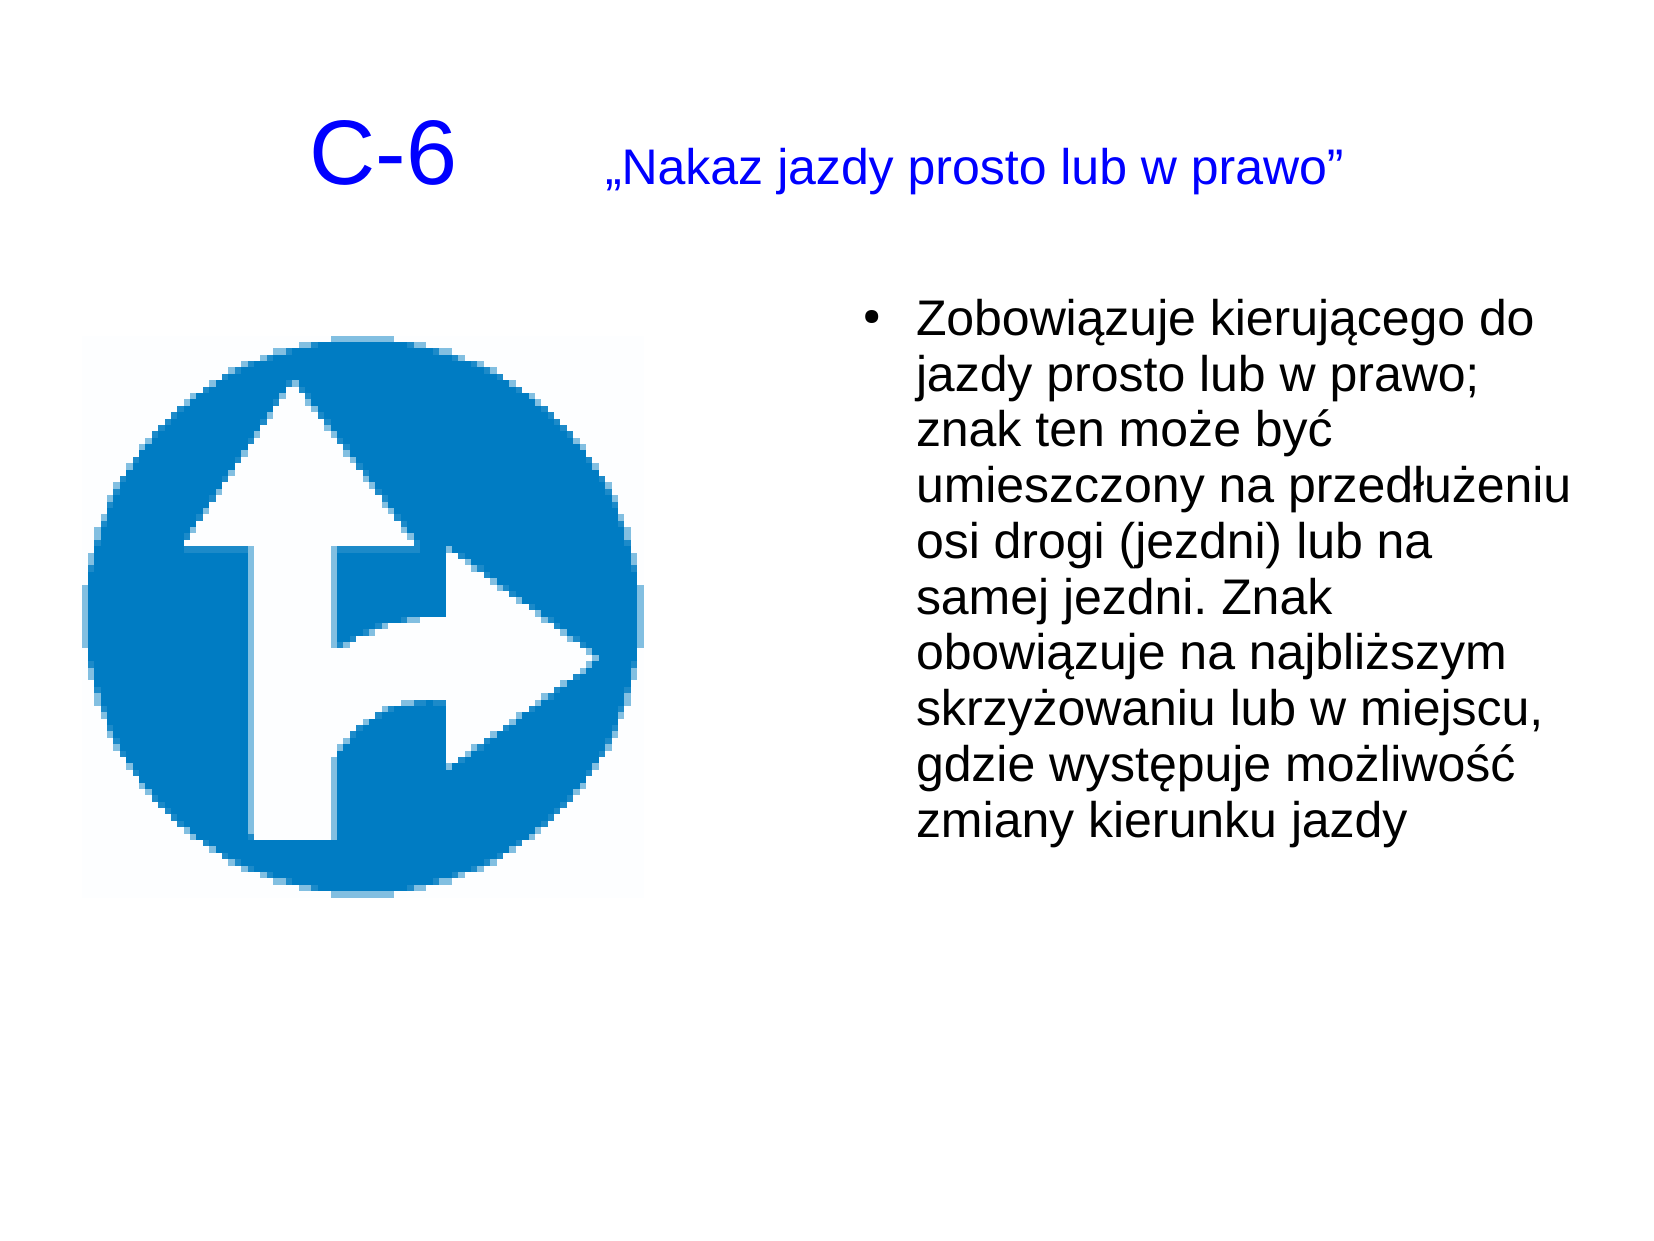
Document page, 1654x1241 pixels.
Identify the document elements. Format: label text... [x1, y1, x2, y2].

list Zobowiązuje kierującego do jazdy prosto lub w prawo; znak ten może być umieszczony na przedłużeniu osi drogi (jezdni) lub na samej jezdni. Znak obowiązuje na najbliższym skrzyżowaniu lub w miejscu, gdzie występuje możliwość zmiany kierunku jazdy [845, 290, 1572, 1094]
title C-6 „Nakaz jazdy prosto lub w prawo” [82, 56, 1571, 250]
picture [82, 336, 644, 898]
